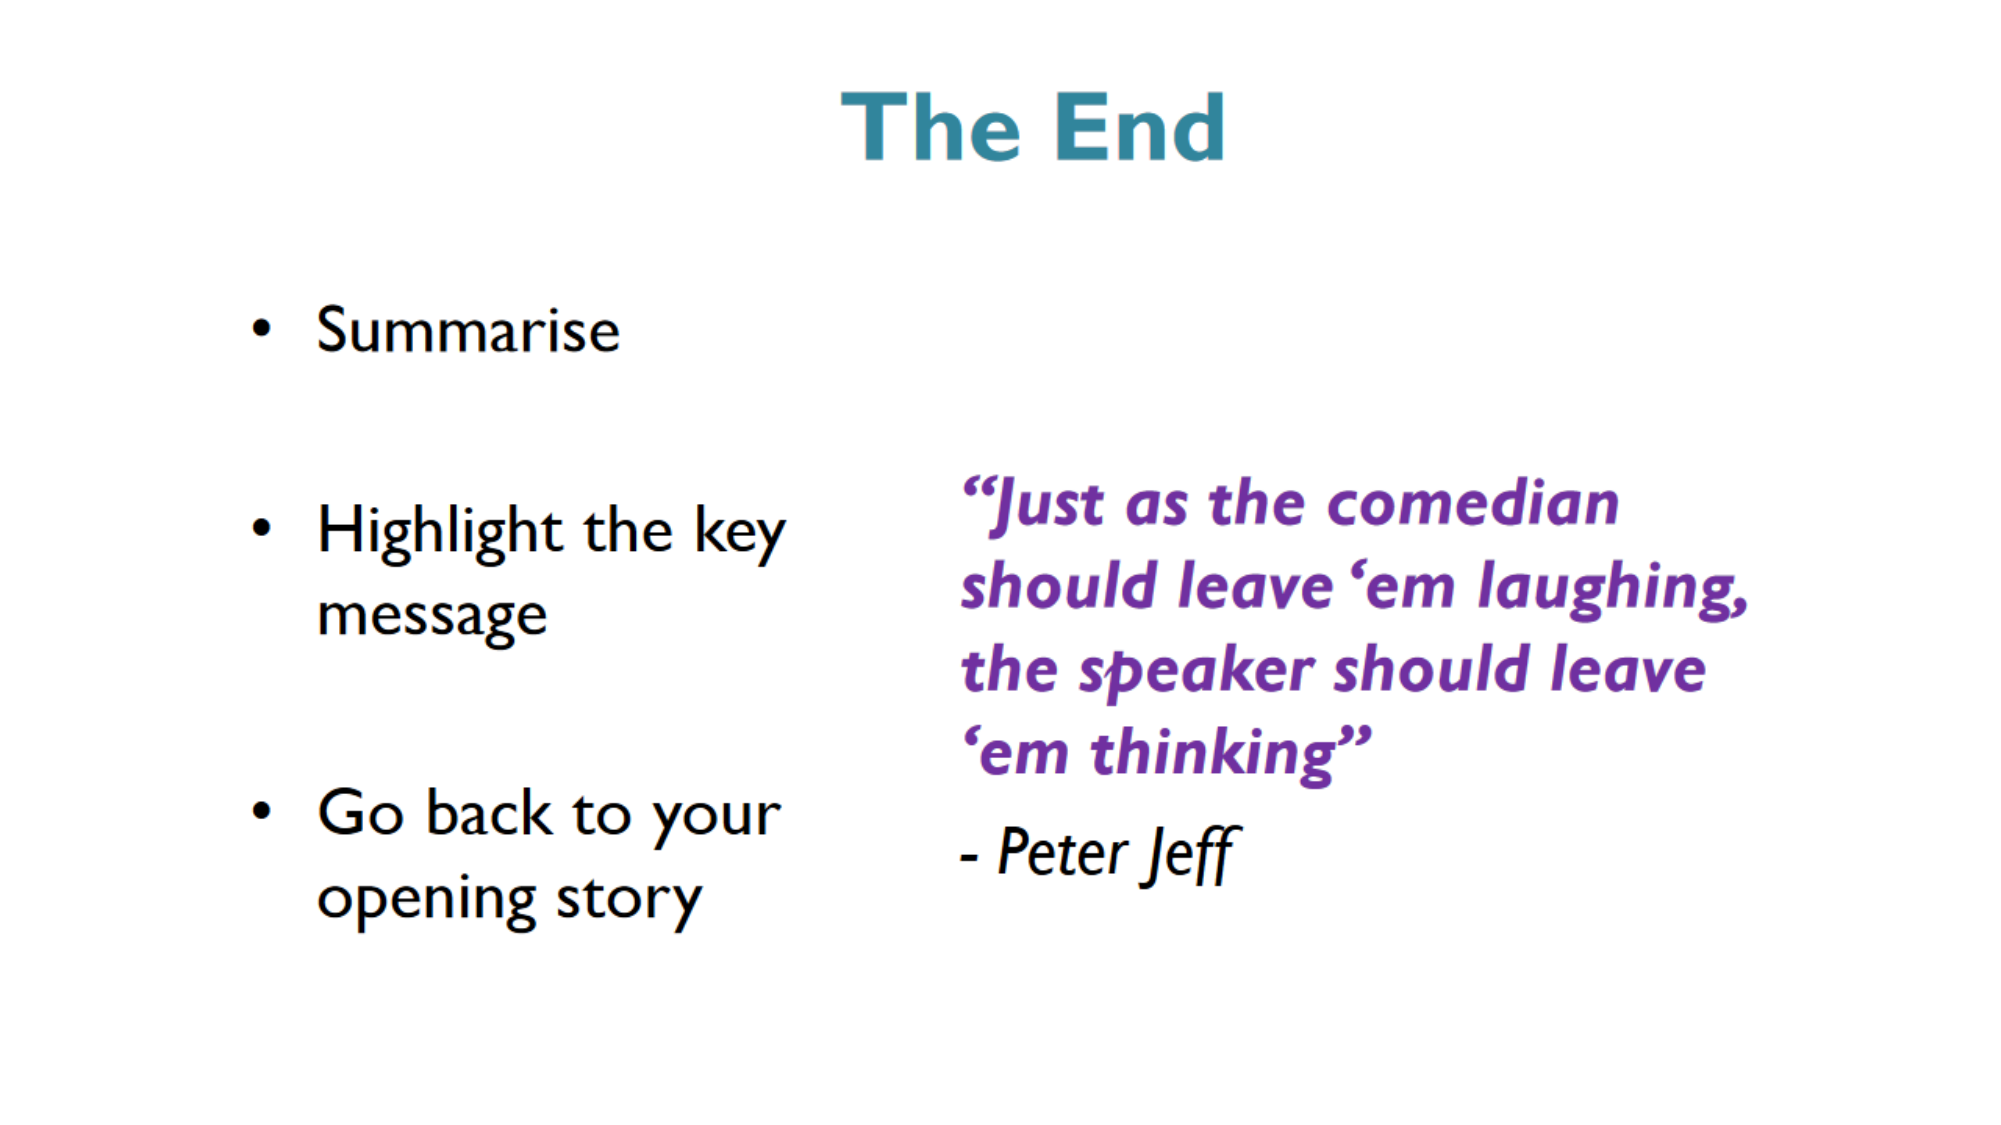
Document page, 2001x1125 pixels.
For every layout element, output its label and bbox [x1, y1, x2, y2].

picture [177, 51, 1823, 1074]
